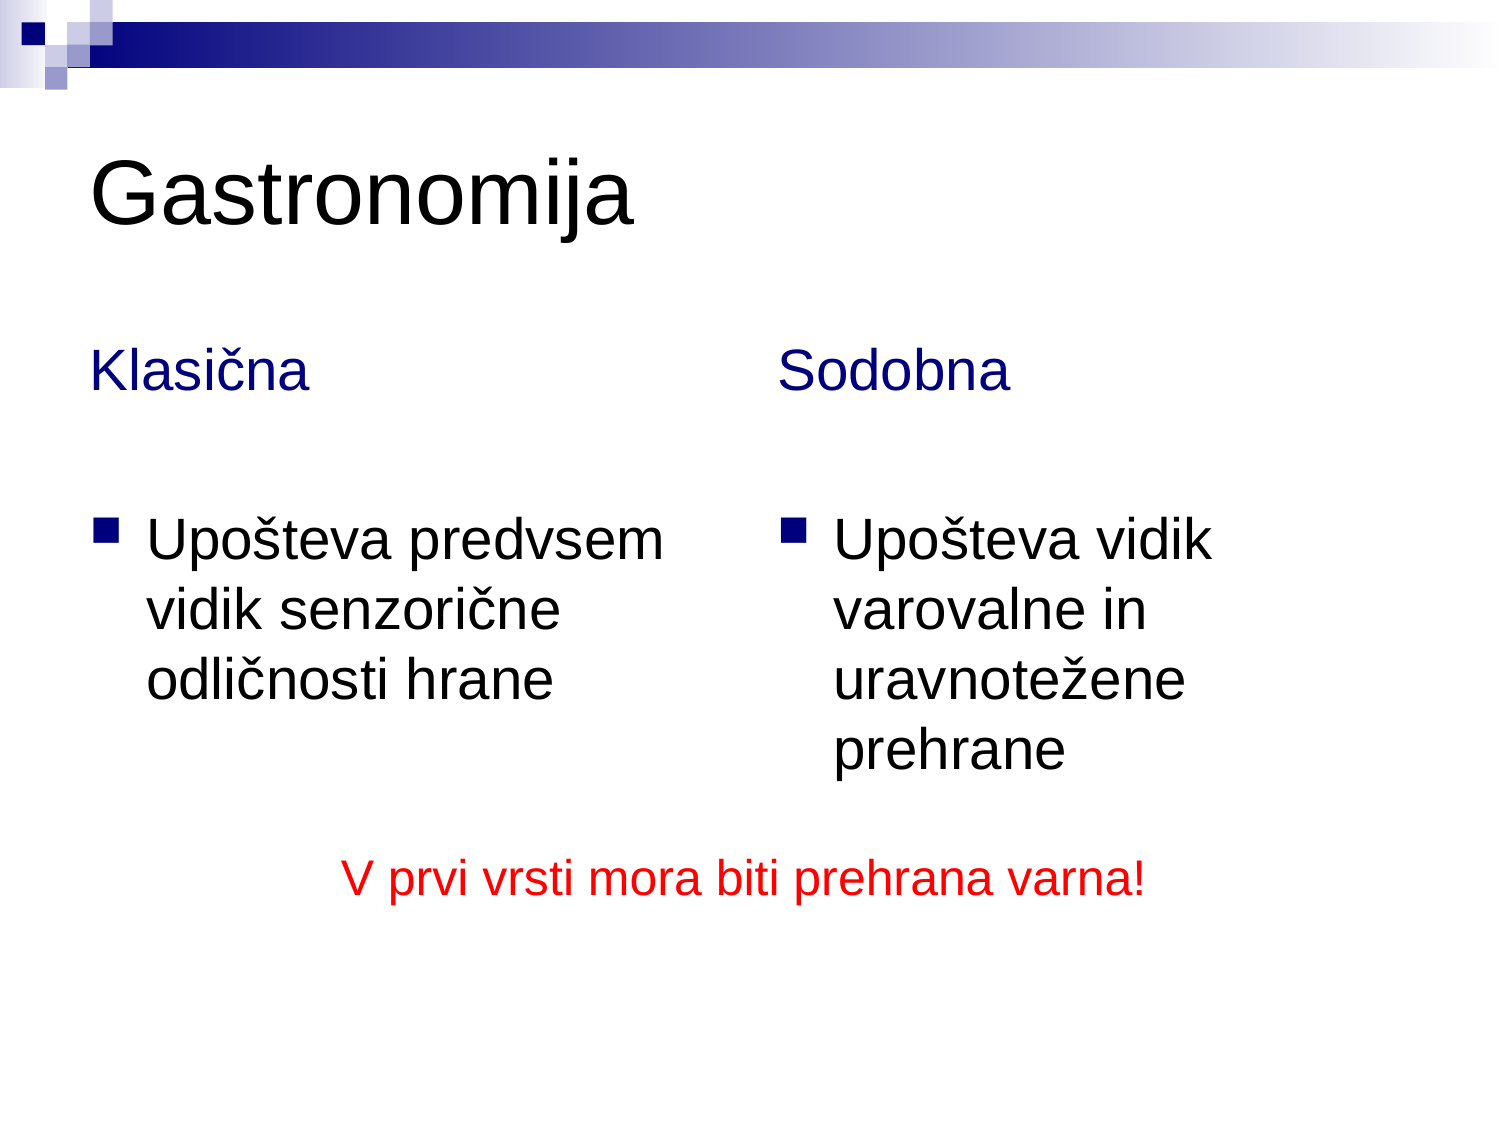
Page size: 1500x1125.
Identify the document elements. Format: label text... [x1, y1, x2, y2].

title Gastronomija [75, 75, 1426, 301]
list Sodobna Upošteva vidik varovalne in uravnotežene prehrane [762, 324, 1426, 963]
text_box V prvi vrsti mora biti prehrana varna! [171, 837, 1317, 913]
list Klasična Upošteva predvsem vidik senzorične odličnosti hrane [75, 324, 738, 963]
